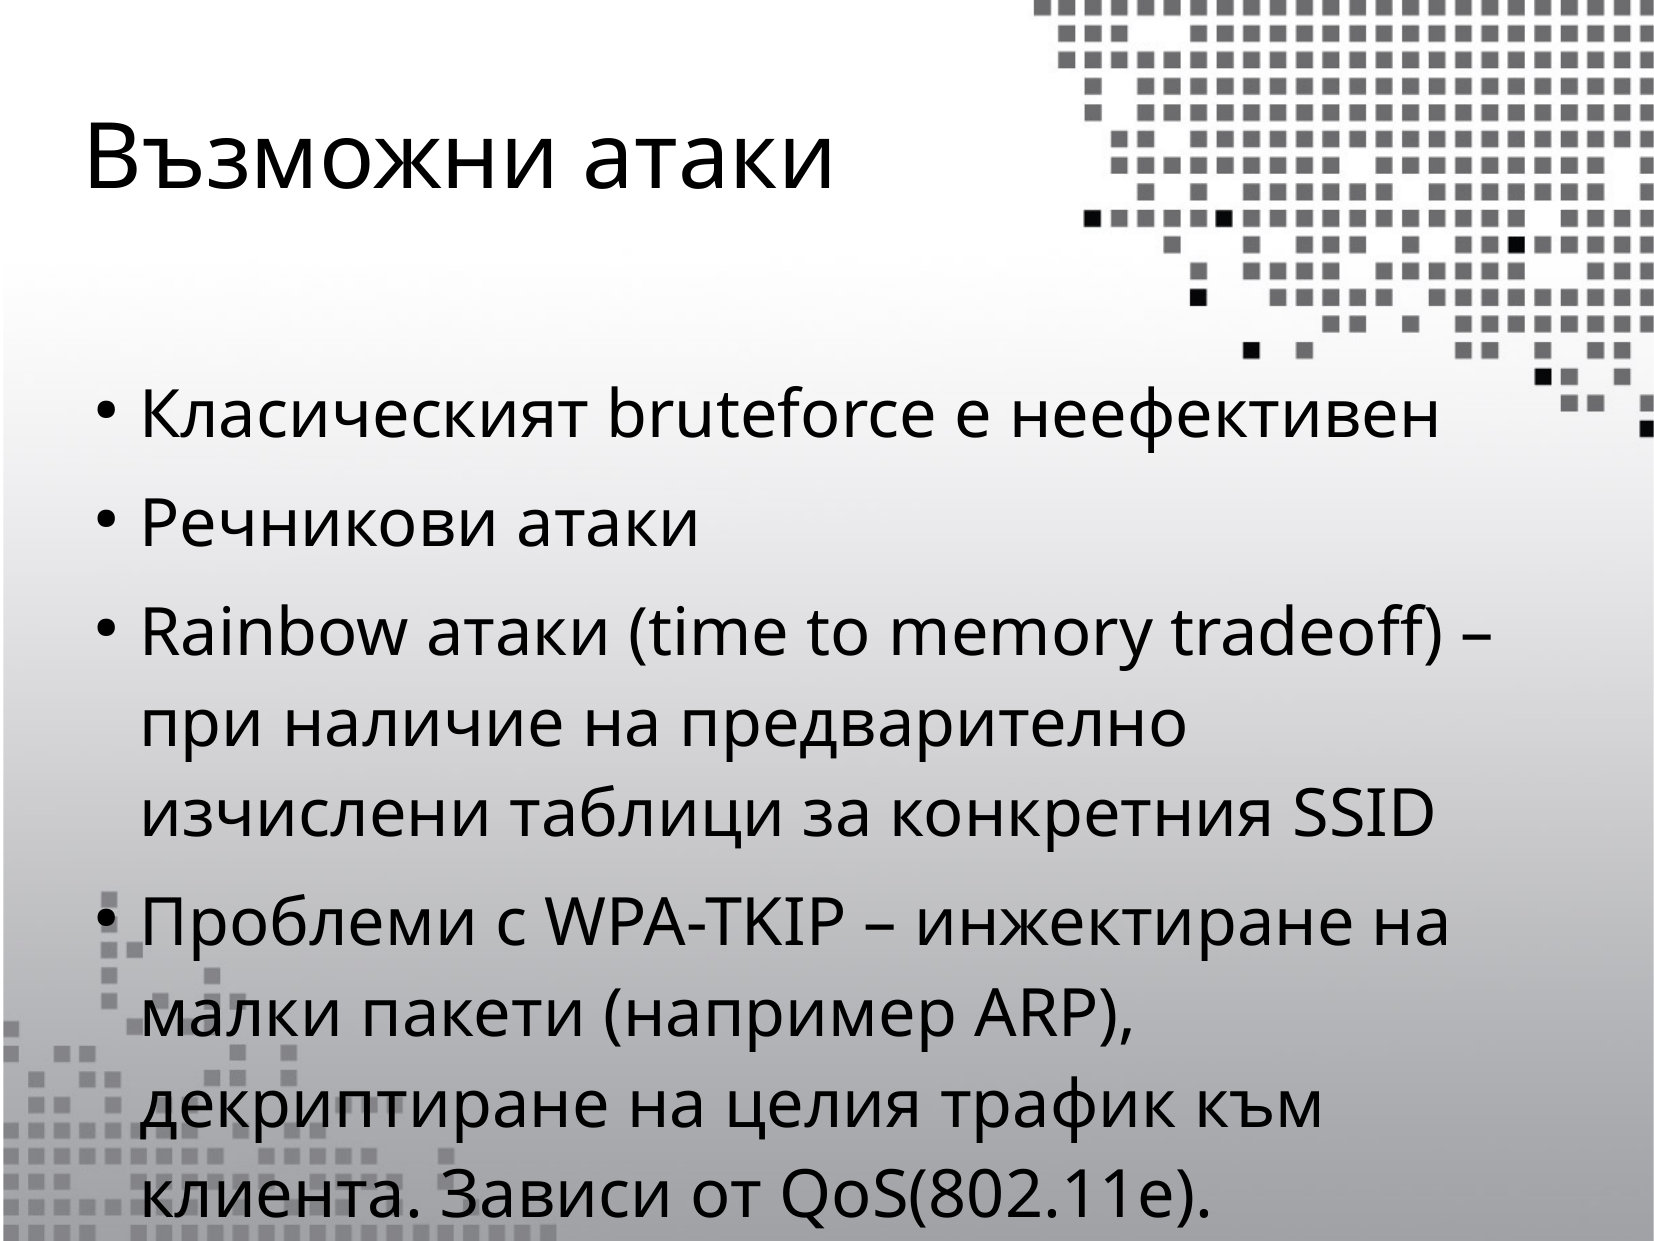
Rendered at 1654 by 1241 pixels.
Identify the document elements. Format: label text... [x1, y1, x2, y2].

title Възможни атаки [82, 49, 1571, 257]
picture [3, 0, 1654, 1241]
subtitle Класическият bruteforce е неефективен Речникови атаки Rainbow атаки (time to memory tradeoff) – при наличие на предварително изчислени таблици за конкретния SSID Проблеми с WPA-TKIP – инжектиране на малки пакети (например ARP), декриптиране на целия трафик към клиента. Зависи от QoS(802.11e). [86, 366, 1576, 1186]
